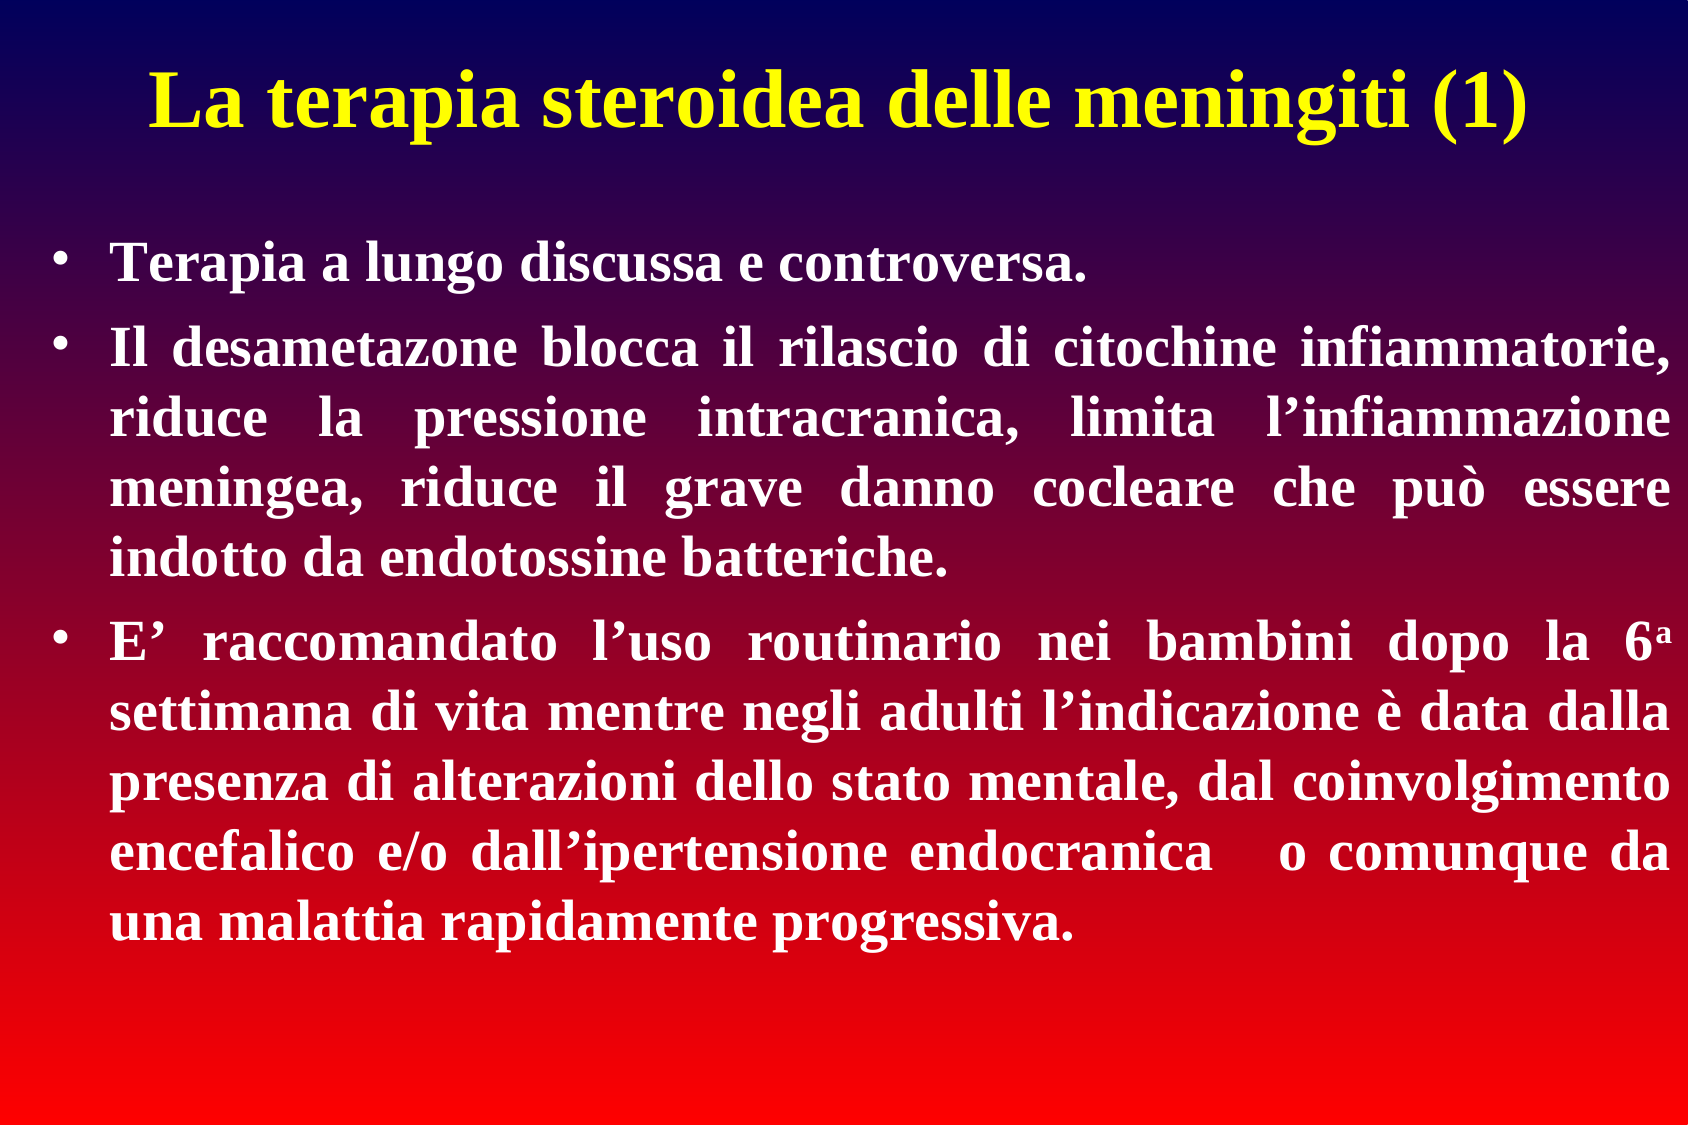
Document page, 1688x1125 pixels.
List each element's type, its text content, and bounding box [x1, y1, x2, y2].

text_box Terapia a lungo discussa e controversa. Il desametazone blocca il rilascio di citochine infiammatorie, riduce la pressione intracranica, limita l’infiammazione meningea, riduce il grave danno cocleare che può essere indotto da endotossine batteriche. E’ raccomandato l’uso routinario nei bambini dopo la 6a settimana di vita mentre negli adulti l’indicazione è data dalla presenza di alterazioni dello stato mentale, dal coinvolgimento encefalico e/o dall’ipertensione endocranica o comunque da una malattia rapidamente progressiva. [35, 215, 1688, 1059]
text_box La terapia steroidea delle meningiti (1) [122, 0, 1557, 188]
